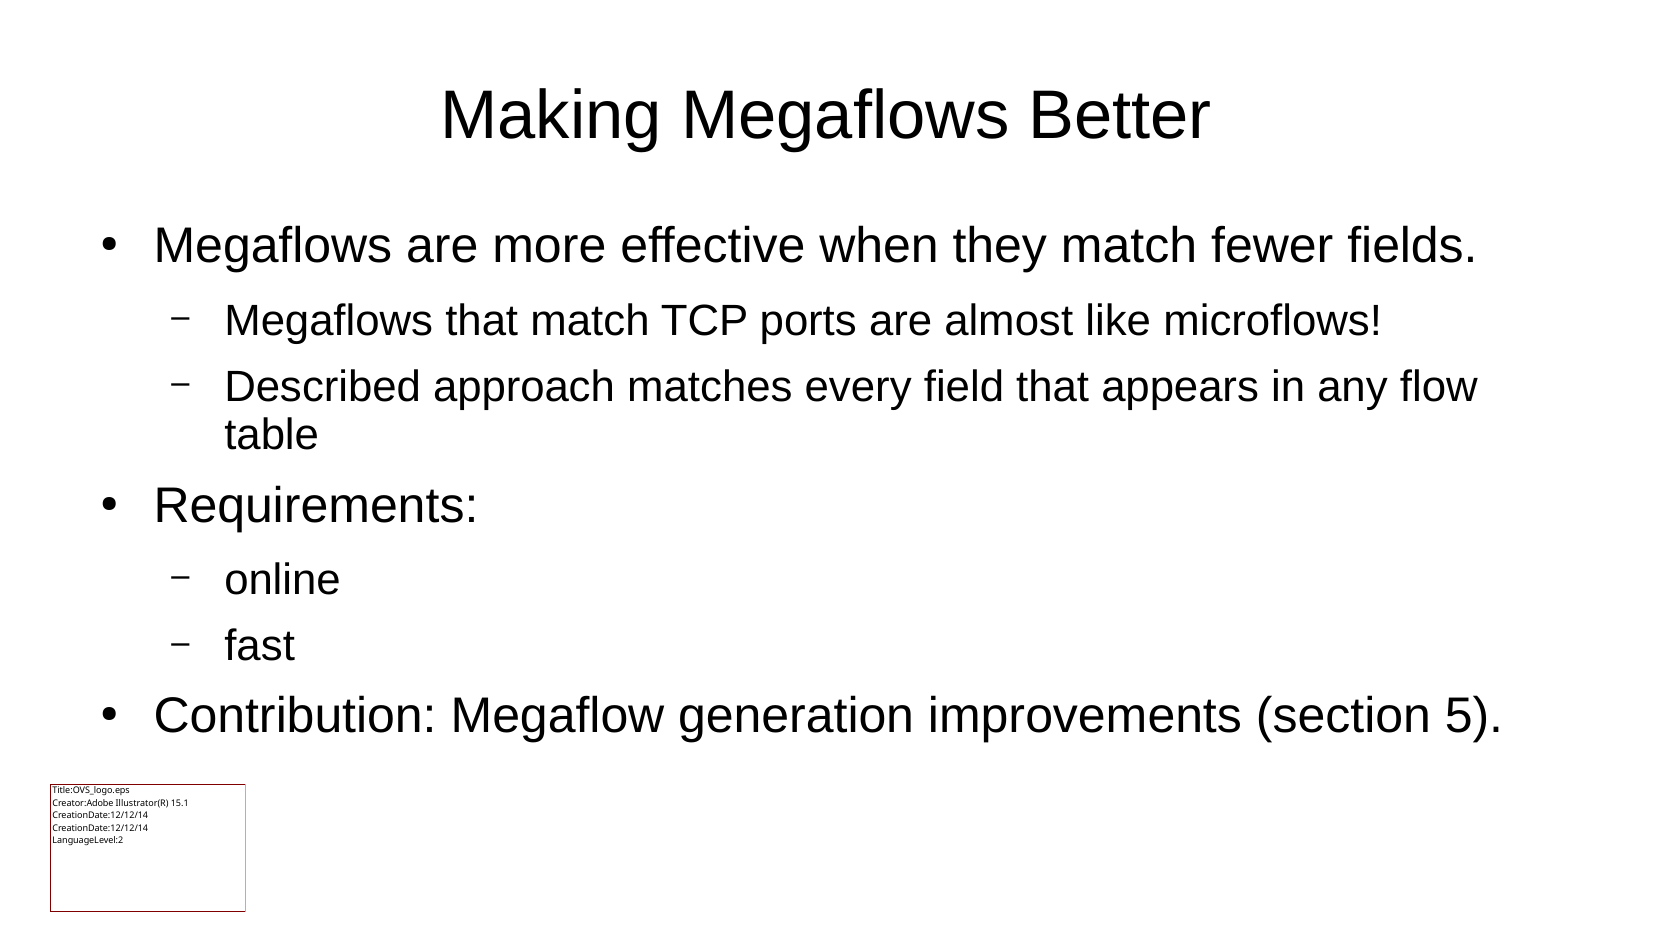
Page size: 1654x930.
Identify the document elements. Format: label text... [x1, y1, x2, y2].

title Making Megaflows Better [82, 36, 1571, 193]
list Megaflows are more effective when they match fewer fields. Megaflows that match TCP ports are almost like microflows! Described approach matches every field that appears in any flow table Requirements: online fast Contribution: Megaflow generation improvements (section 5). [82, 217, 1571, 757]
